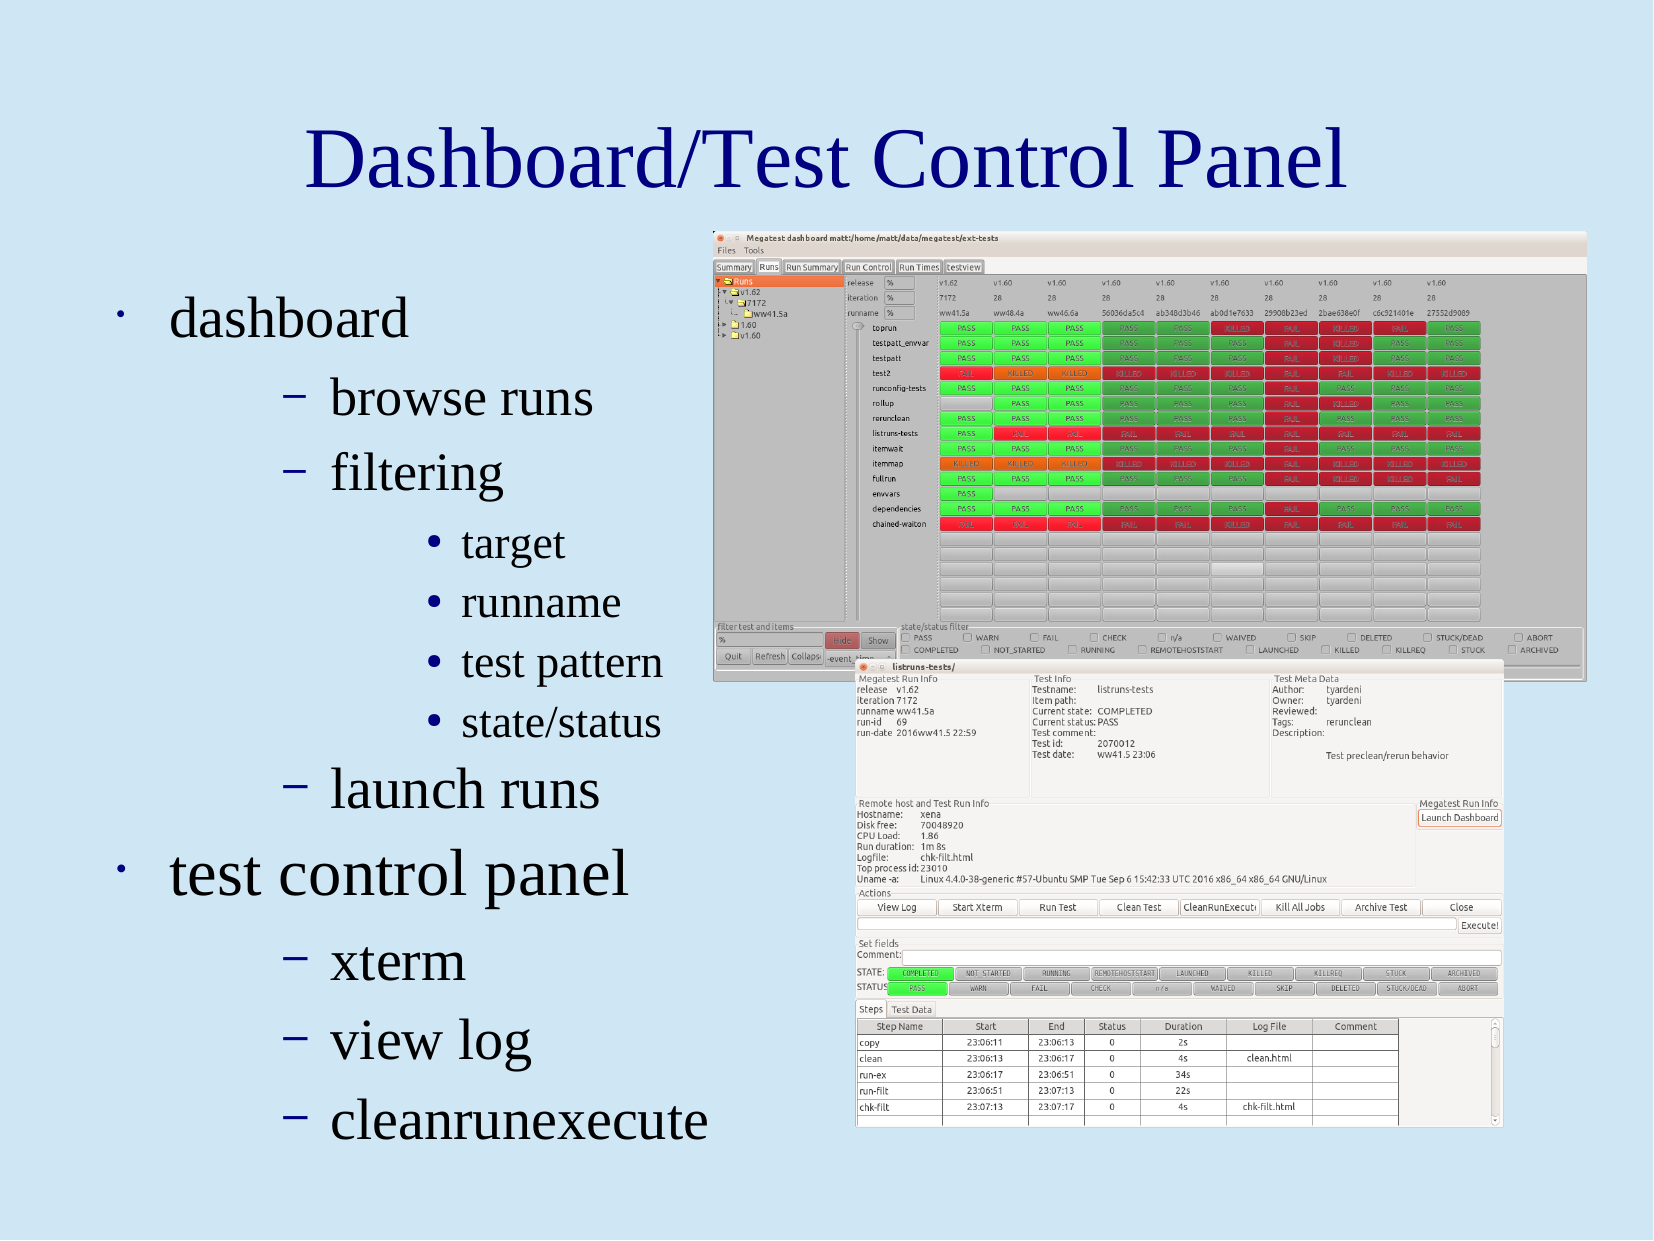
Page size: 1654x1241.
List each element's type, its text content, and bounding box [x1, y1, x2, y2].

list dashboard browse runs filtering target runname test pattern state/status launch runs test control panel xterm view log cleanrunexecute [98, 285, 826, 1152]
title Dashboard/Test Control Panel [82, 55, 1571, 263]
picture [713, 231, 1587, 1128]
